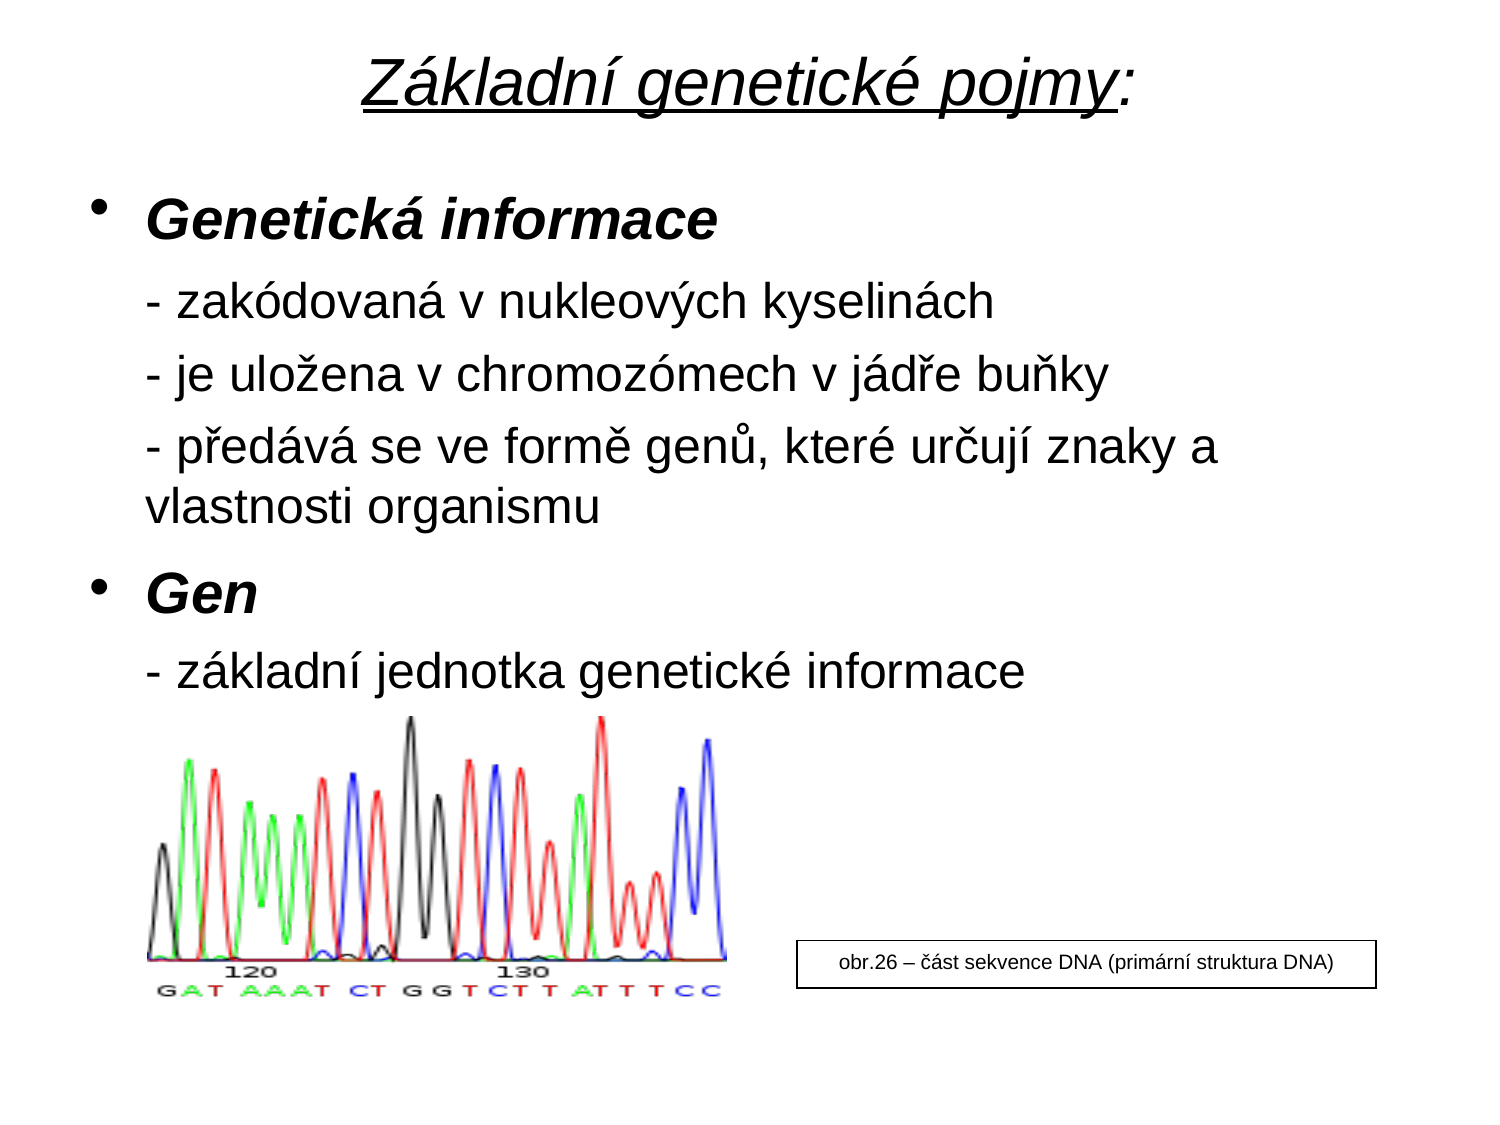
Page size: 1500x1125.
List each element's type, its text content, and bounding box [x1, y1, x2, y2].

list Genetická informace - zakódovaná v nukleových kyselinách - je uložena v chromozómech v jádře buňky - předává se ve formě genů, které určují znaky a vlastnosti organismu Gen - základní jednotka genetické informace [75, 148, 1426, 1005]
picture [147, 716, 727, 1006]
title Základní genetické pojmy: [75, 31, 1426, 148]
text_box obr.26 – část sekvence DNA (primární struktura DNA) [797, 940, 1377, 988]
